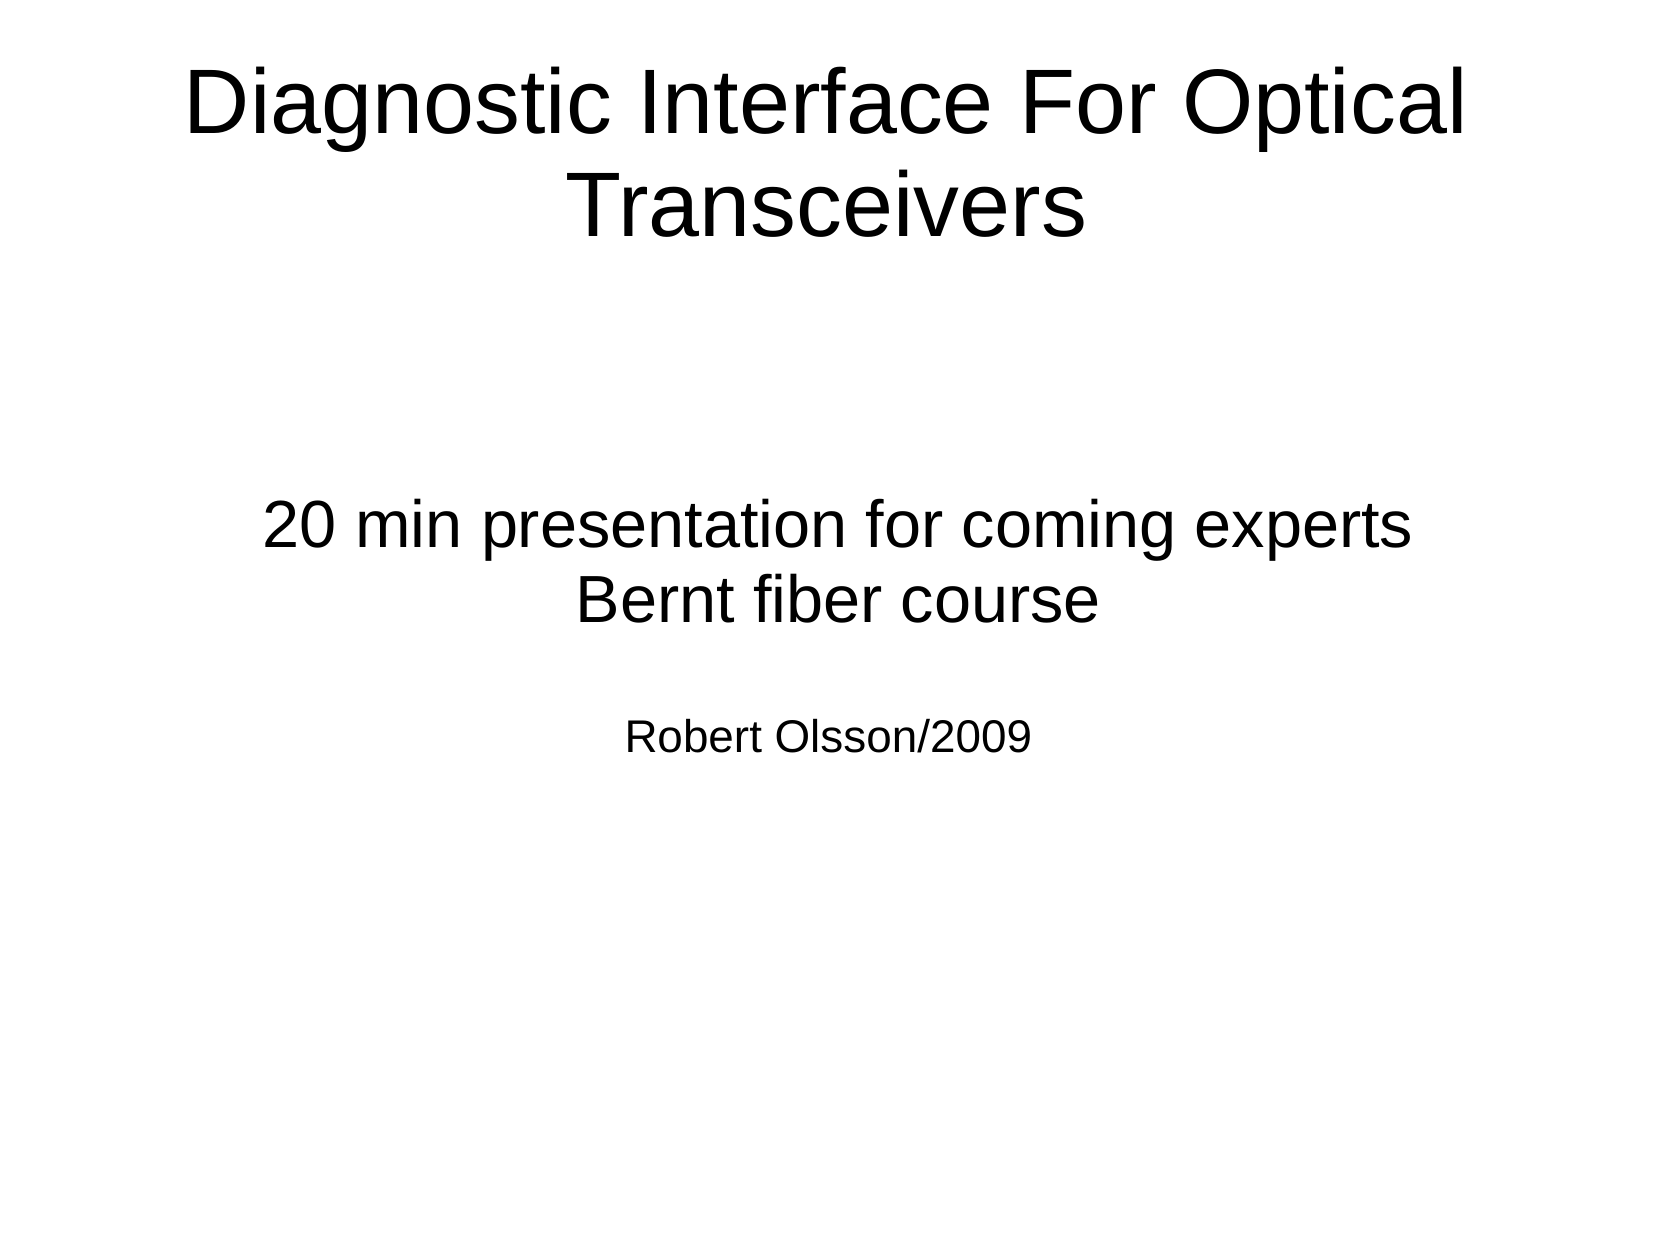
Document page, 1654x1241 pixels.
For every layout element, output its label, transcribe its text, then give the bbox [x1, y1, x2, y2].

title Diagnostic Interface For Optical Transceivers [82, 39, 1571, 267]
subtitle 20 min presentation for coming experts Bernt fiber course Robert Olsson/2009 [82, 290, 1571, 1109]
